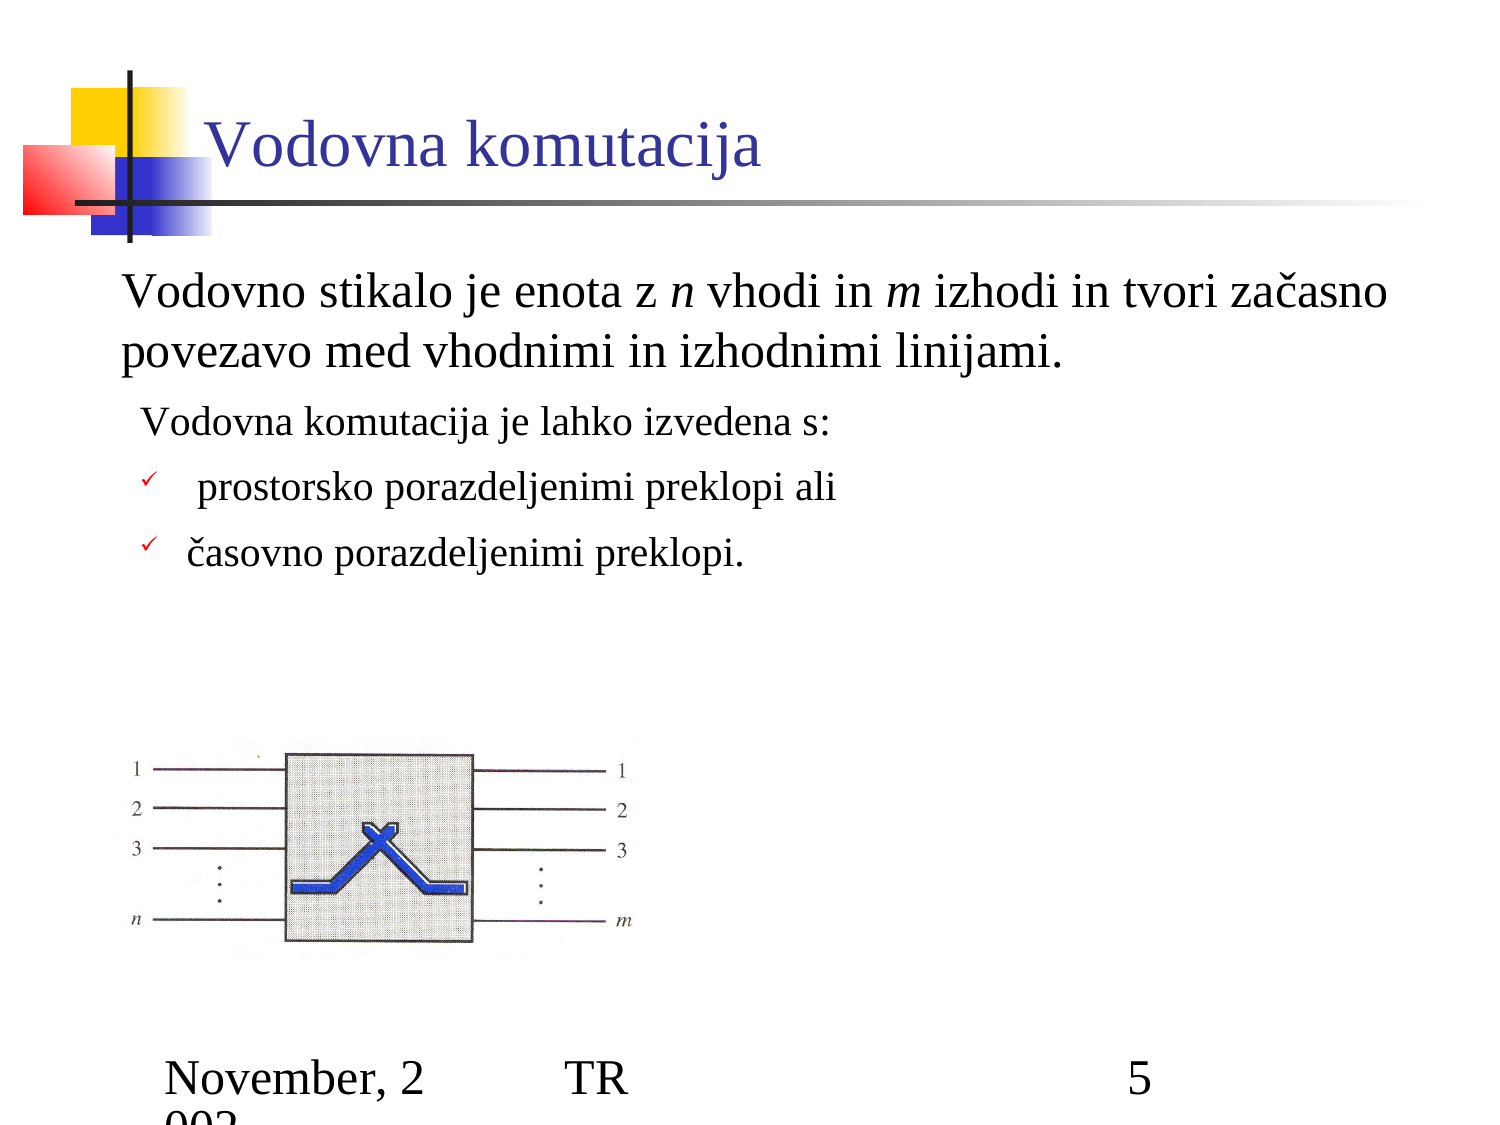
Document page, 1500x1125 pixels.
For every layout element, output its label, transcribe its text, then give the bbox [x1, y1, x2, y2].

picture [112, 737, 653, 957]
list Vodovno stikalo je enota z n vhodi in m izhodi in tvori začasno povezavo med vhodnimi in izhodnimi linijami. Vodovna komutacija je lahko izvedena s: prostorsko porazdeljenimi preklopi ali časovno porazdeljenimi preklopi. [50, 249, 1469, 613]
title Vodovna komutacija [188, 92, 1468, 188]
